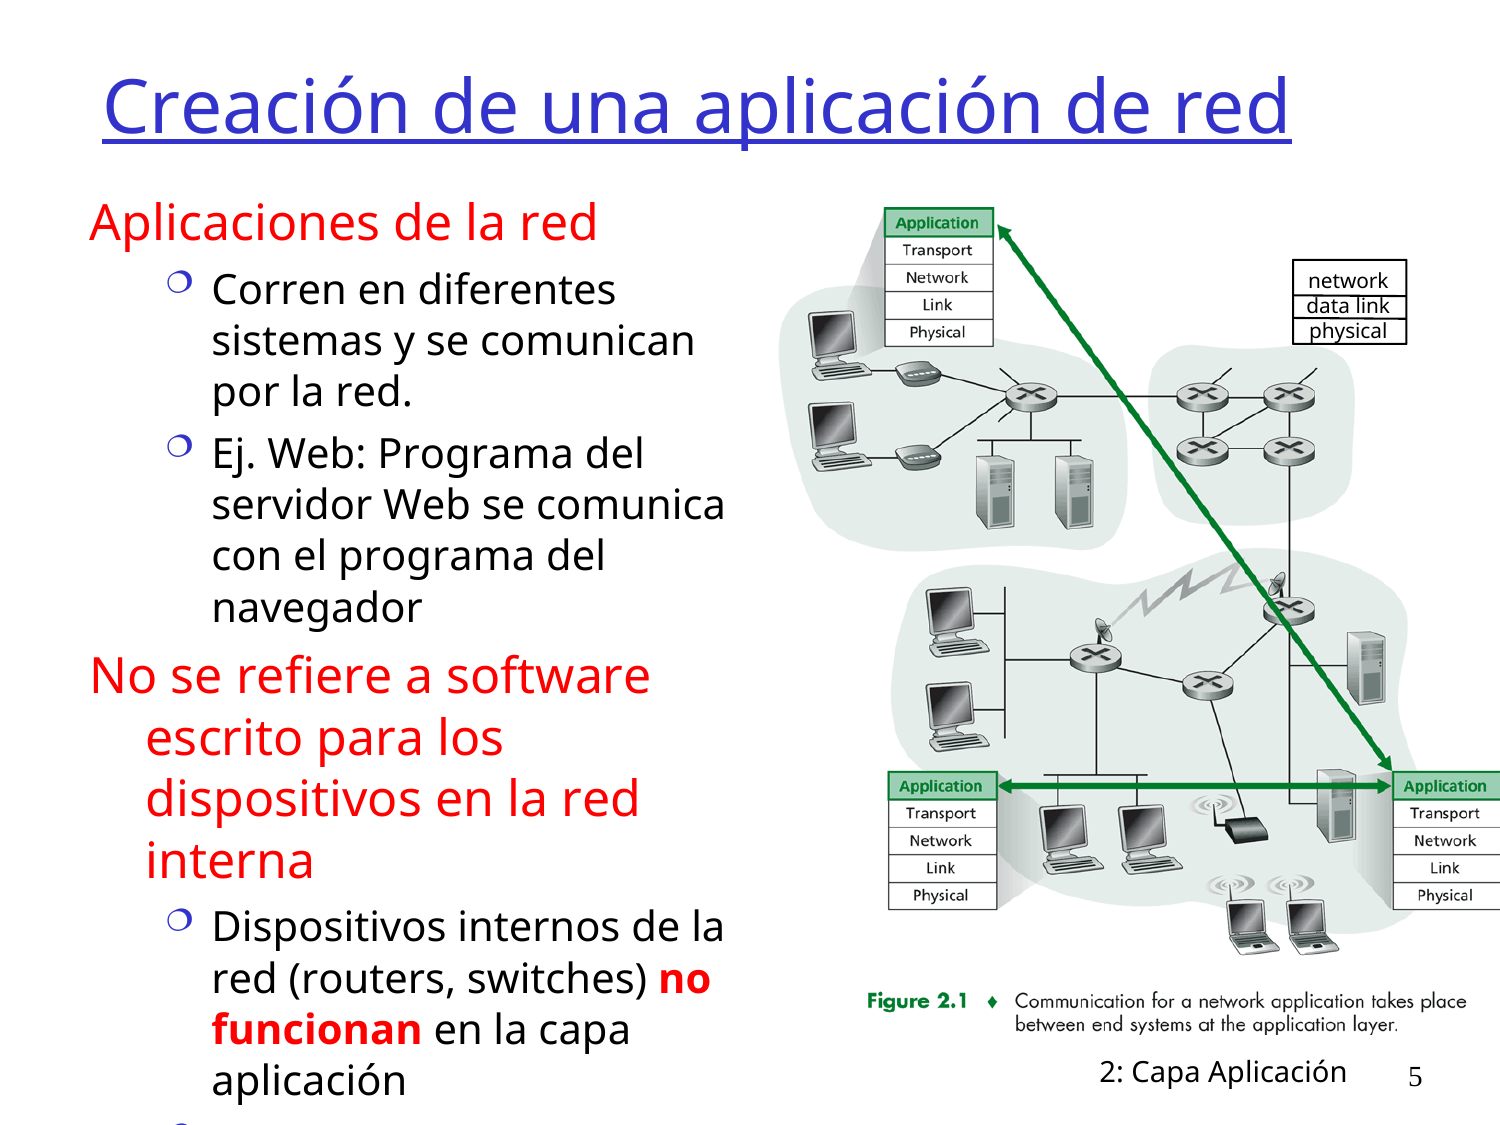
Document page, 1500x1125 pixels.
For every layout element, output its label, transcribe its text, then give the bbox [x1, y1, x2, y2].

list Aplicaciones de la red Corren en diferentes sistemas y se comunican por la red. Ej. Web: Programa del servidor Web se comunica con el programa del navegador No se refiere a software escrito para los dispositivos en la red interna Dispositivos internos de la red (routers, switches) no funcionan en la capa aplicación Este diseño permite desarrollos rápidos [75, 183, 776, 1096]
text_box network data link physical [1281, 259, 1416, 351]
title Creación de una aplicación de red [87, 15, 1463, 196]
picture [778, 207, 1500, 1035]
